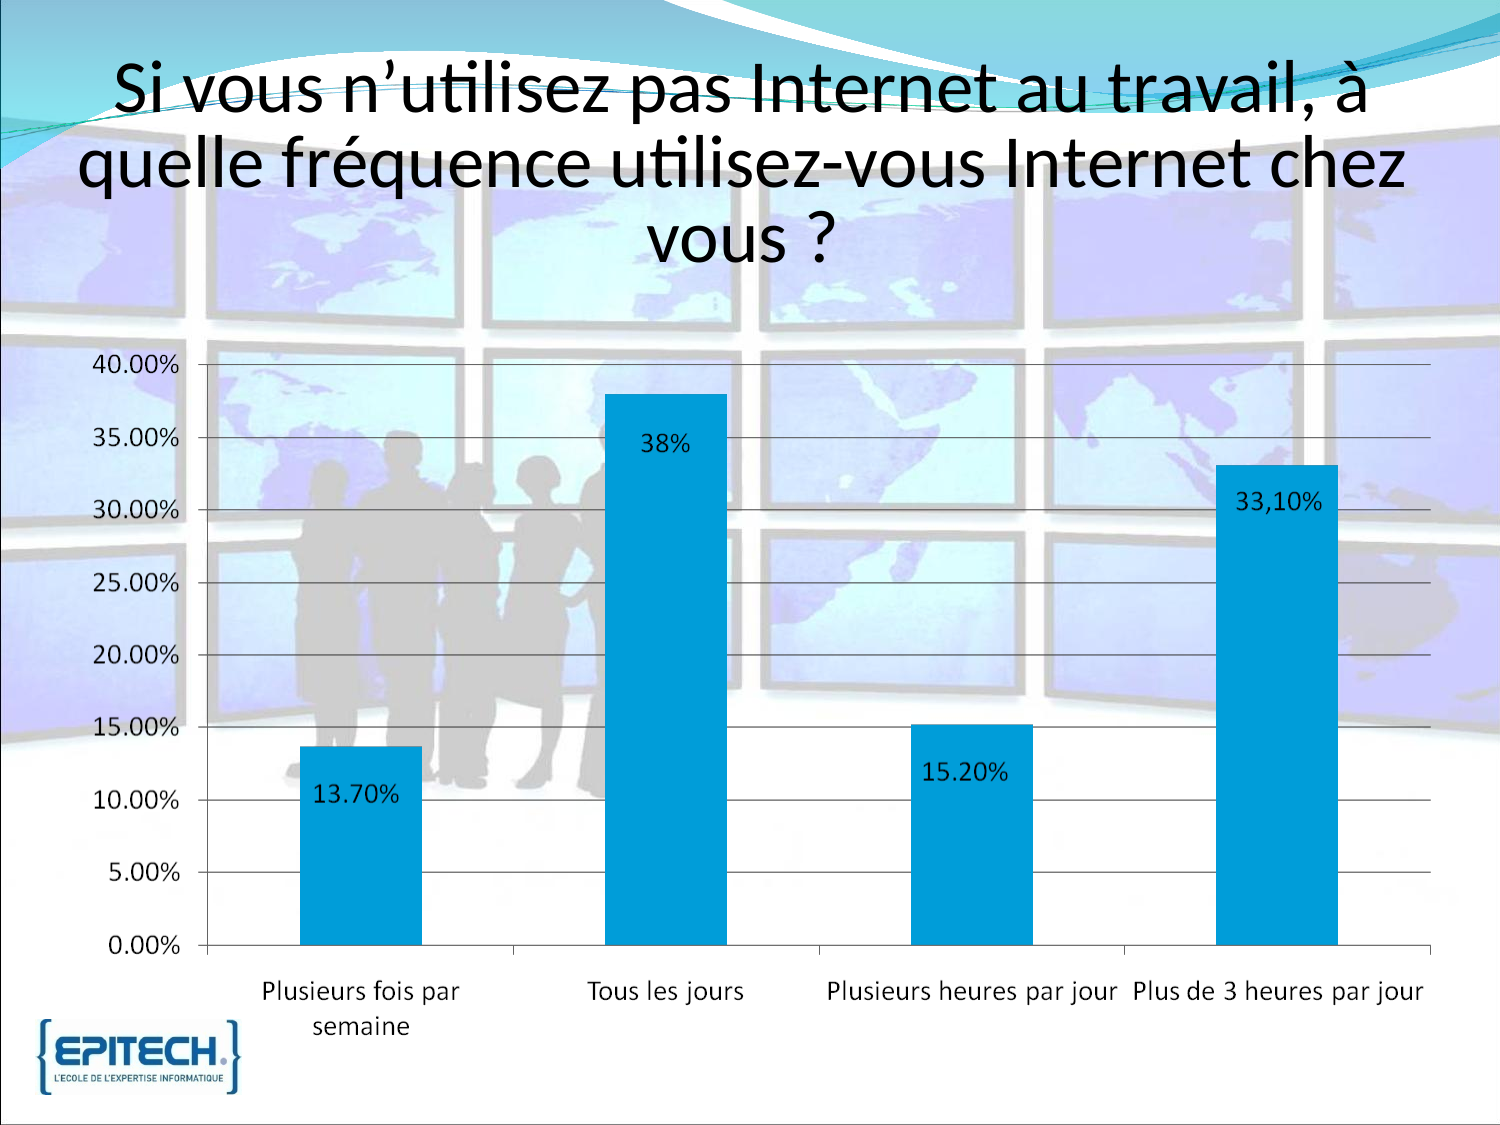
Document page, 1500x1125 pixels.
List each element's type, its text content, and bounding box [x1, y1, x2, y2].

title Si vous n’utilisez pas Internet au travail, à quelle fréquence utilisez-vous Internet chez vous ? [67, 0, 1418, 282]
picture [0, 0, 1500, 1125]
